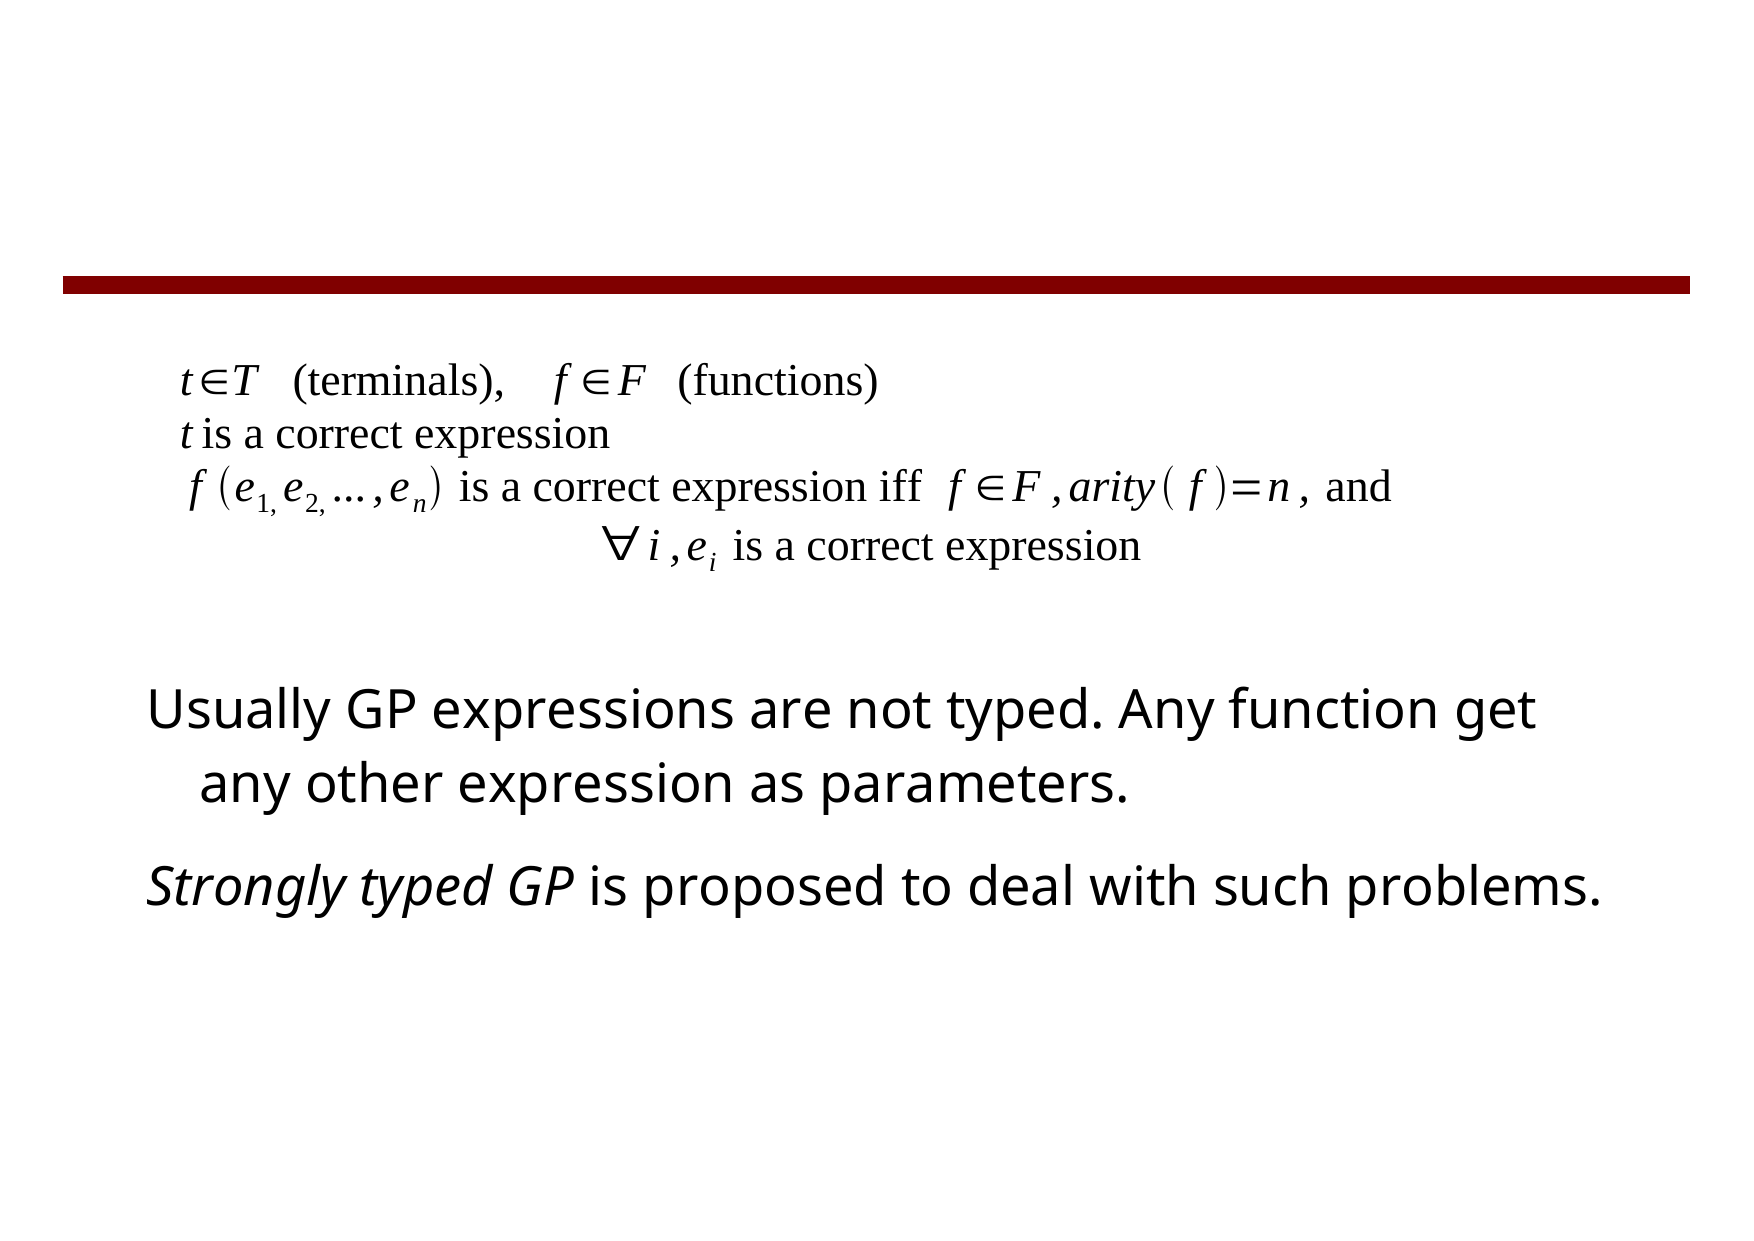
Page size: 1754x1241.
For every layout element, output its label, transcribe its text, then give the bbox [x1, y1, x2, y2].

list Usually GP expressions are not typed. Any function get any other expression as parameters. Strongly typed GP is proposed to deal with such problems. [128, 344, 1627, 1127]
chart [173, 355, 1421, 578]
